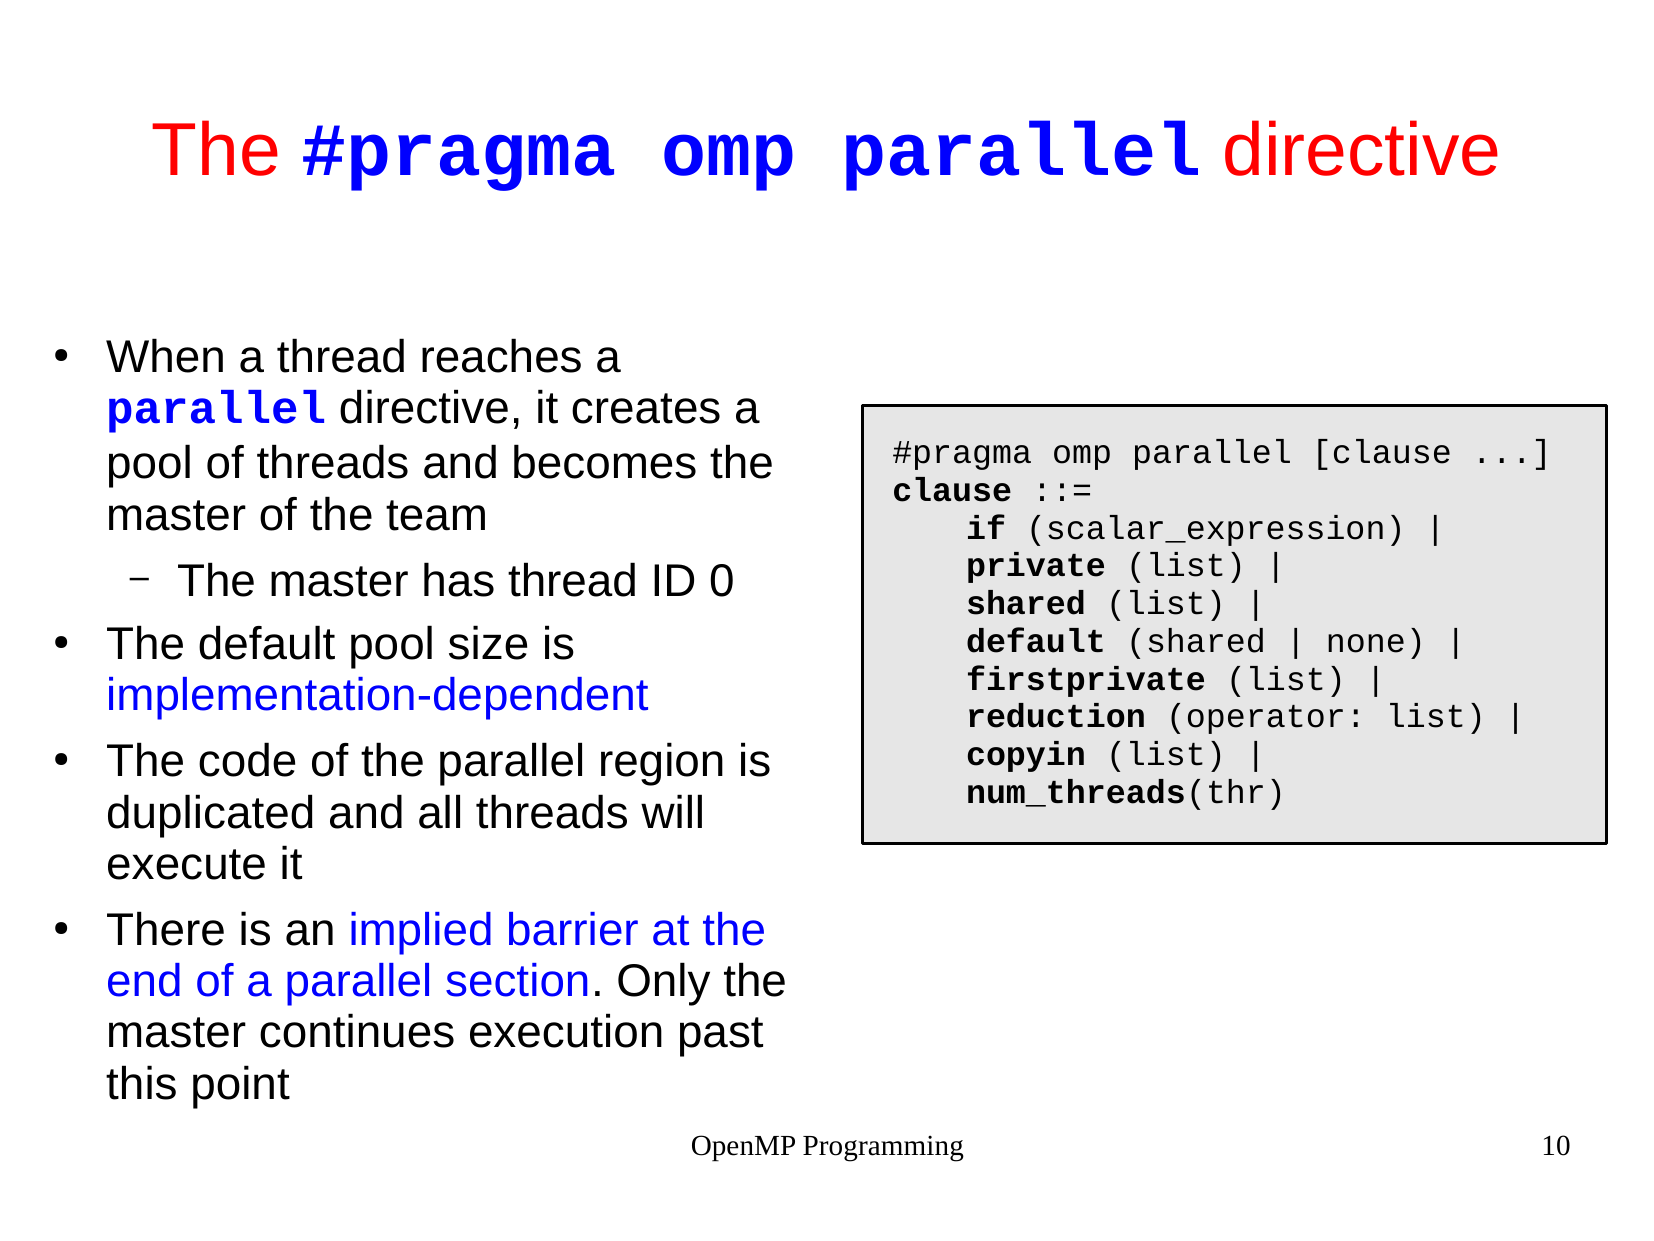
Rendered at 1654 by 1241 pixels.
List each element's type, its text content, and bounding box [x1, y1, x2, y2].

text_box #pragma omp parallel [clause ...] clause ::= if (scalar_expression) | private (list) | shared (list) | default (shared | none) | firstprivate (list) | reduction (operator: list) | copyin (list) | num_threads(thr) [862, 405, 1607, 844]
title The #pragma omp parallel directive [82, 49, 1571, 257]
list When a thread reaches a parallel directive, it creates a pool of threads and becomes the master of the team The master has thread ID 0 The default pool size is implementation-dependent The code of the parallel region is duplicated and all threads will execute it There is an implied barrier at the end of a parallel section. Only the master continues execution past this point [35, 330, 839, 1110]
